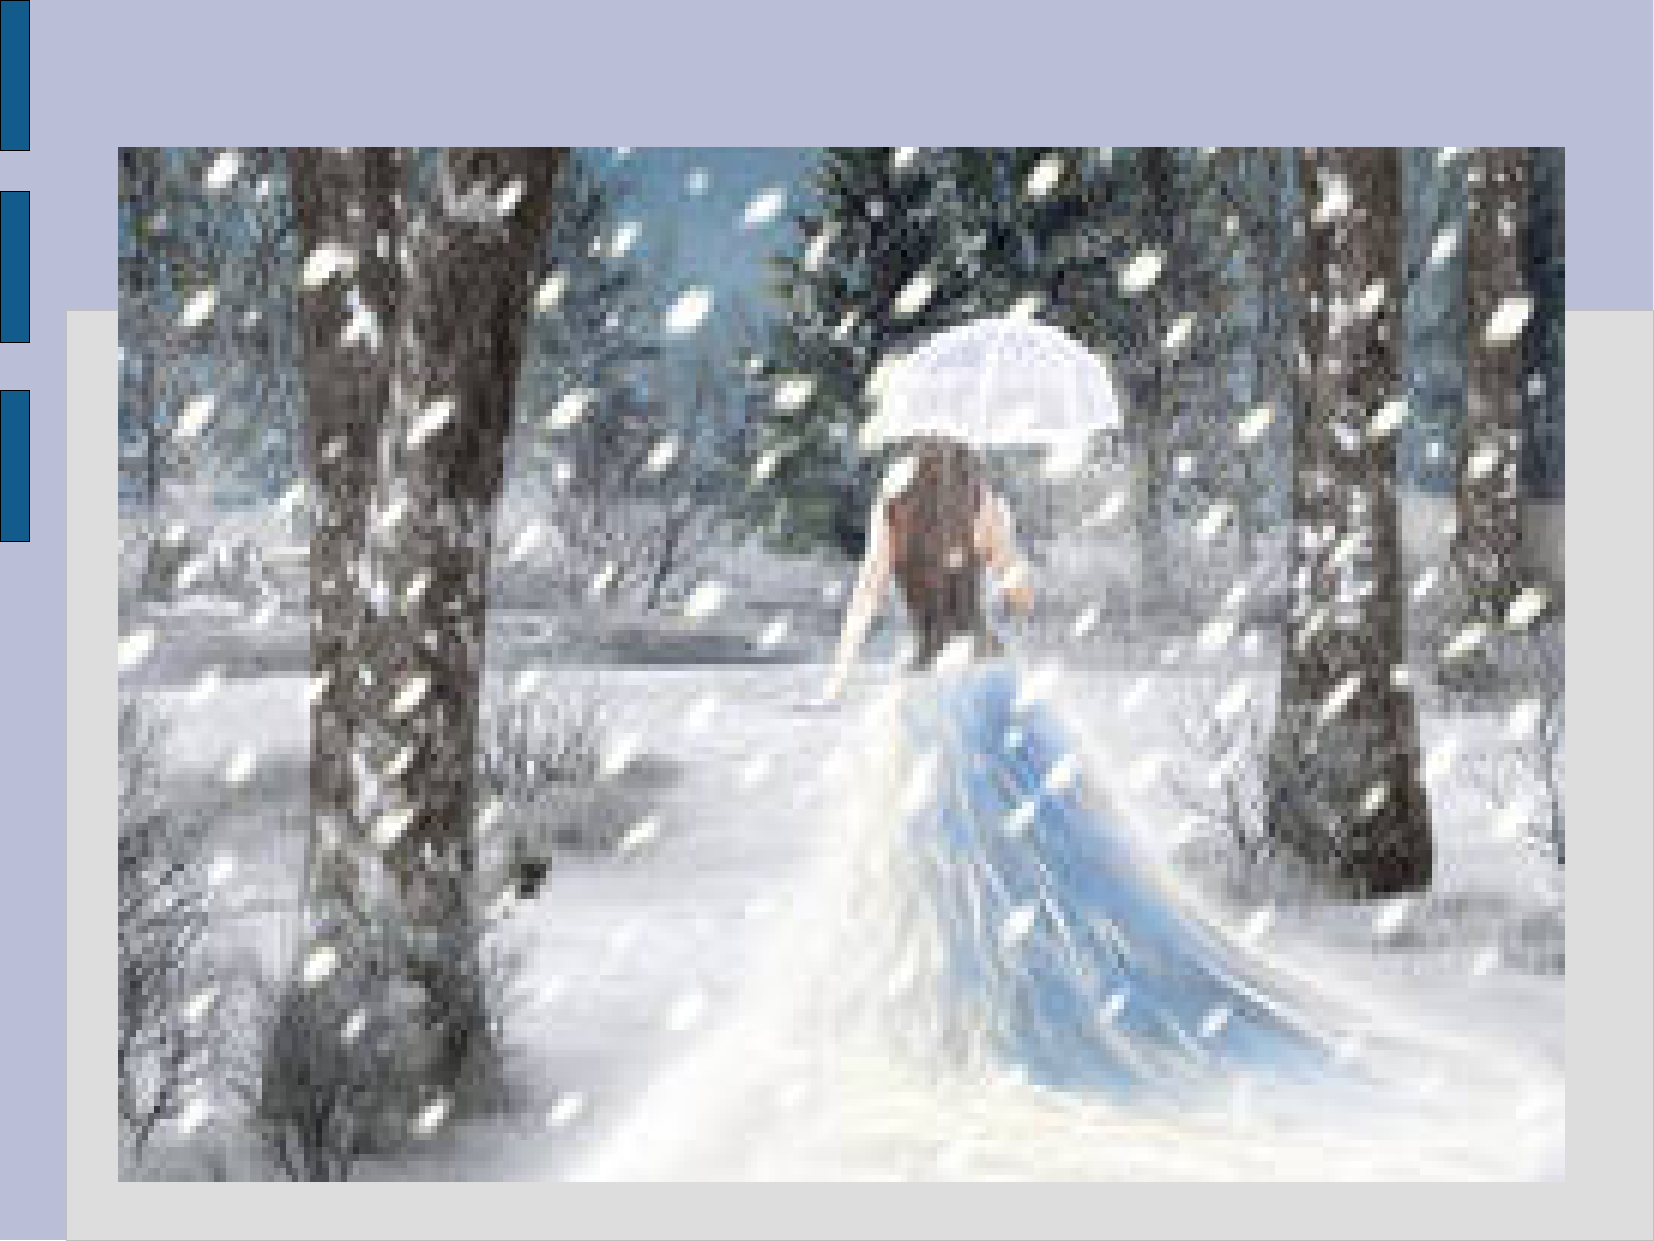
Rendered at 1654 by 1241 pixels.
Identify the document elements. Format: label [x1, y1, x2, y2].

picture [118, 147, 1565, 1182]
